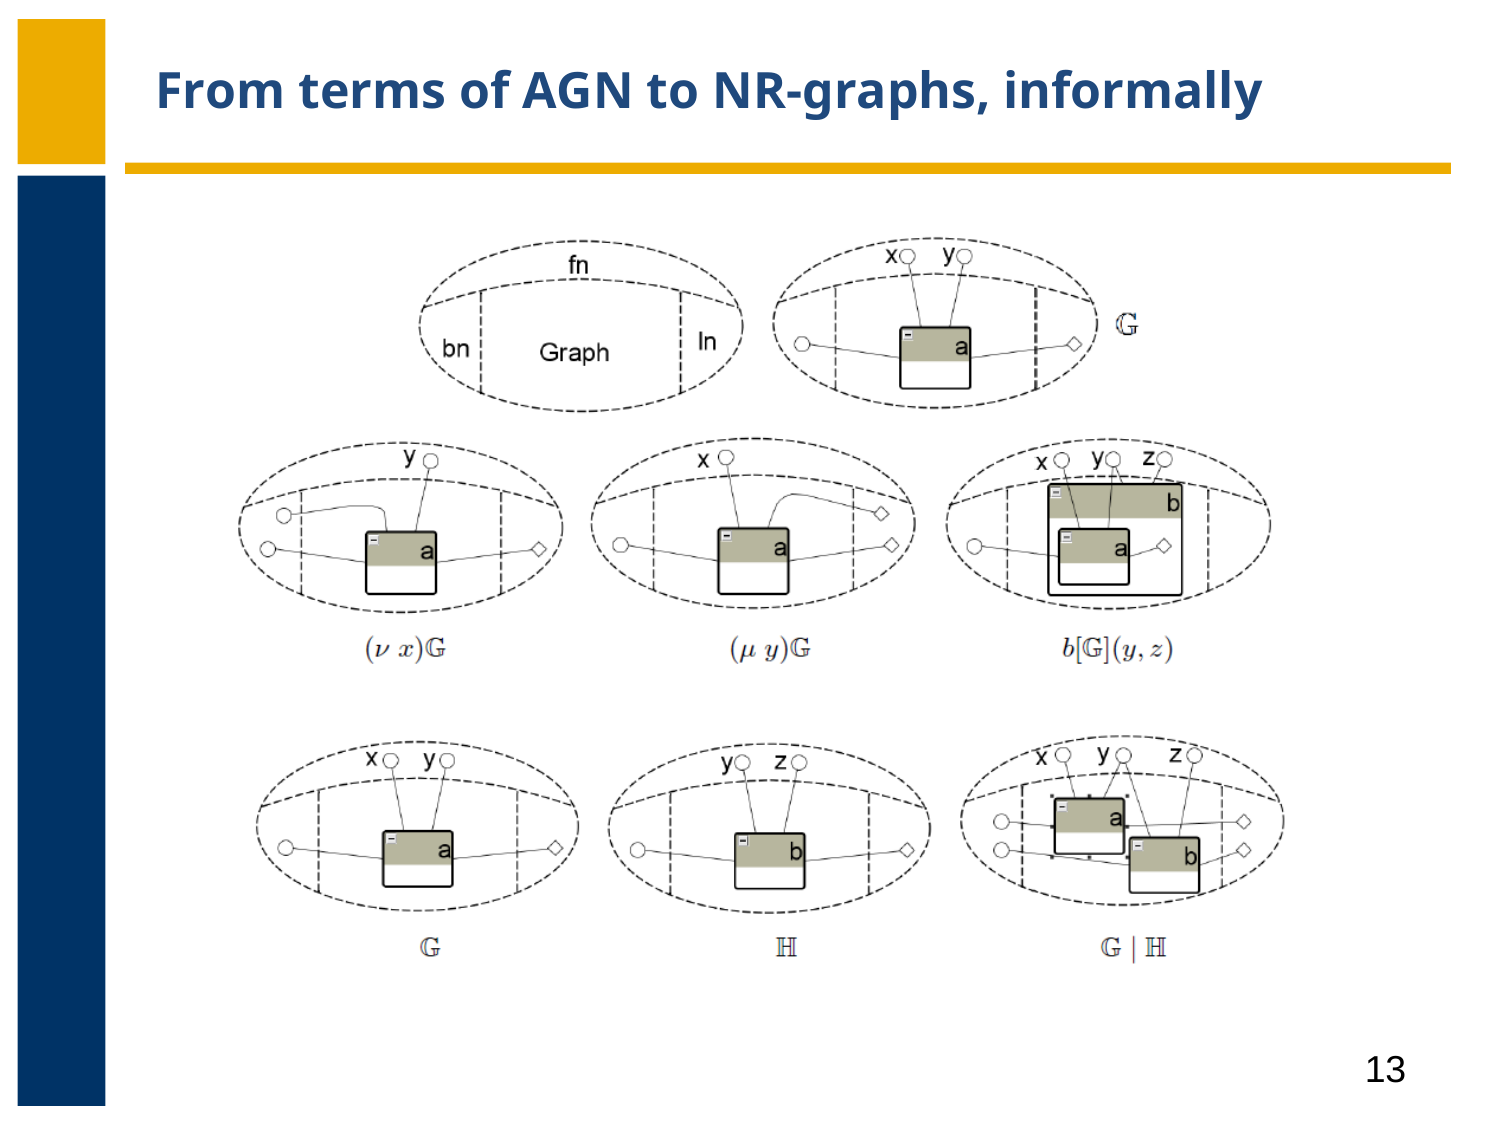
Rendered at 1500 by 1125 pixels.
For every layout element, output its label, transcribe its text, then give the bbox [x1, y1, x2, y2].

picture [230, 230, 1283, 665]
picture [249, 726, 1288, 973]
title From terms of AGN to NR-graphs, informally [140, 24, 1447, 152]
